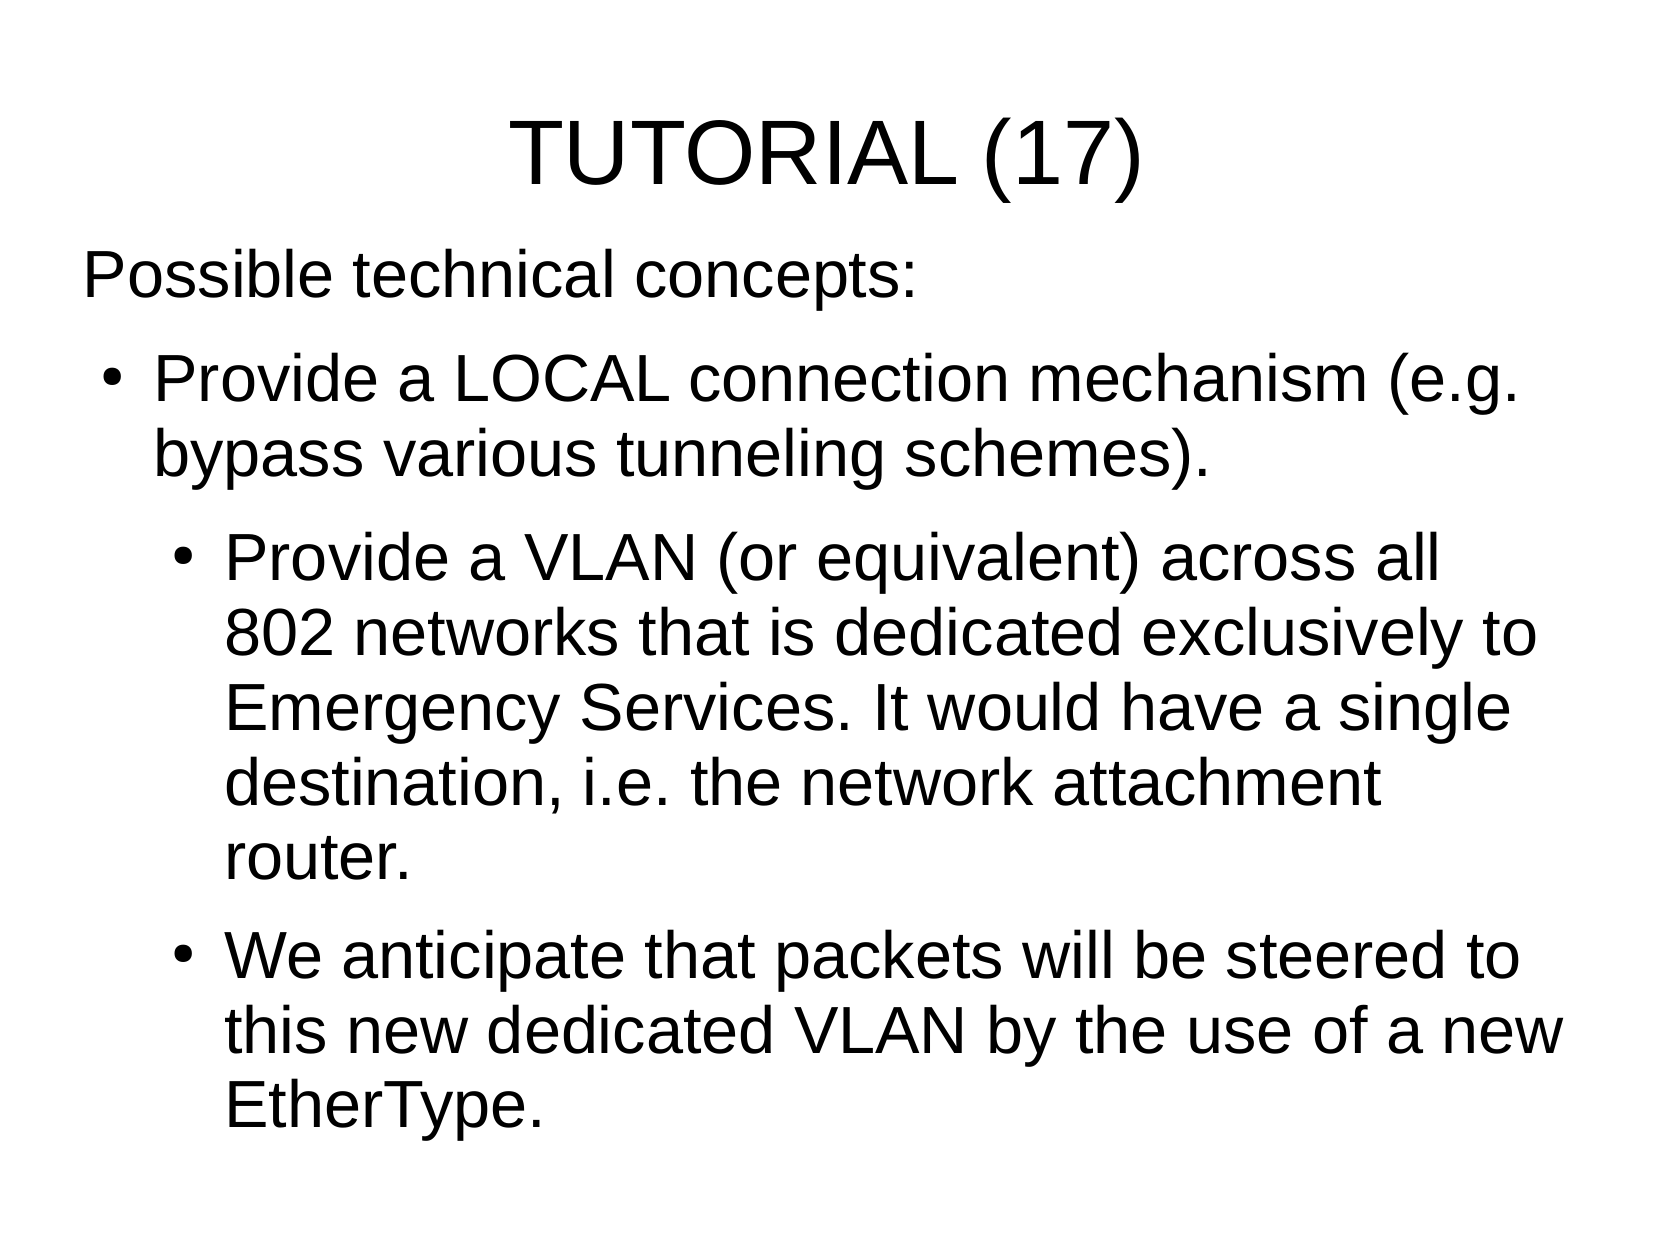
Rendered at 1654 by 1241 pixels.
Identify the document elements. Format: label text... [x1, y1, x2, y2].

list Possible technical concepts: Provide a LOCAL connection mechanism (e.g. bypass various tunneling schemes). Provide a VLAN (or equivalent) across all 802 networks that is dedicated exclusively to Emergency Services. It would have a single destination, i.e. the network attachment router. We anticipate that packets will be steered to this new dedicated VLAN by the use of a new EtherType. [82, 237, 1571, 1140]
title TUTORIAL (17) [82, 56, 1571, 237]
